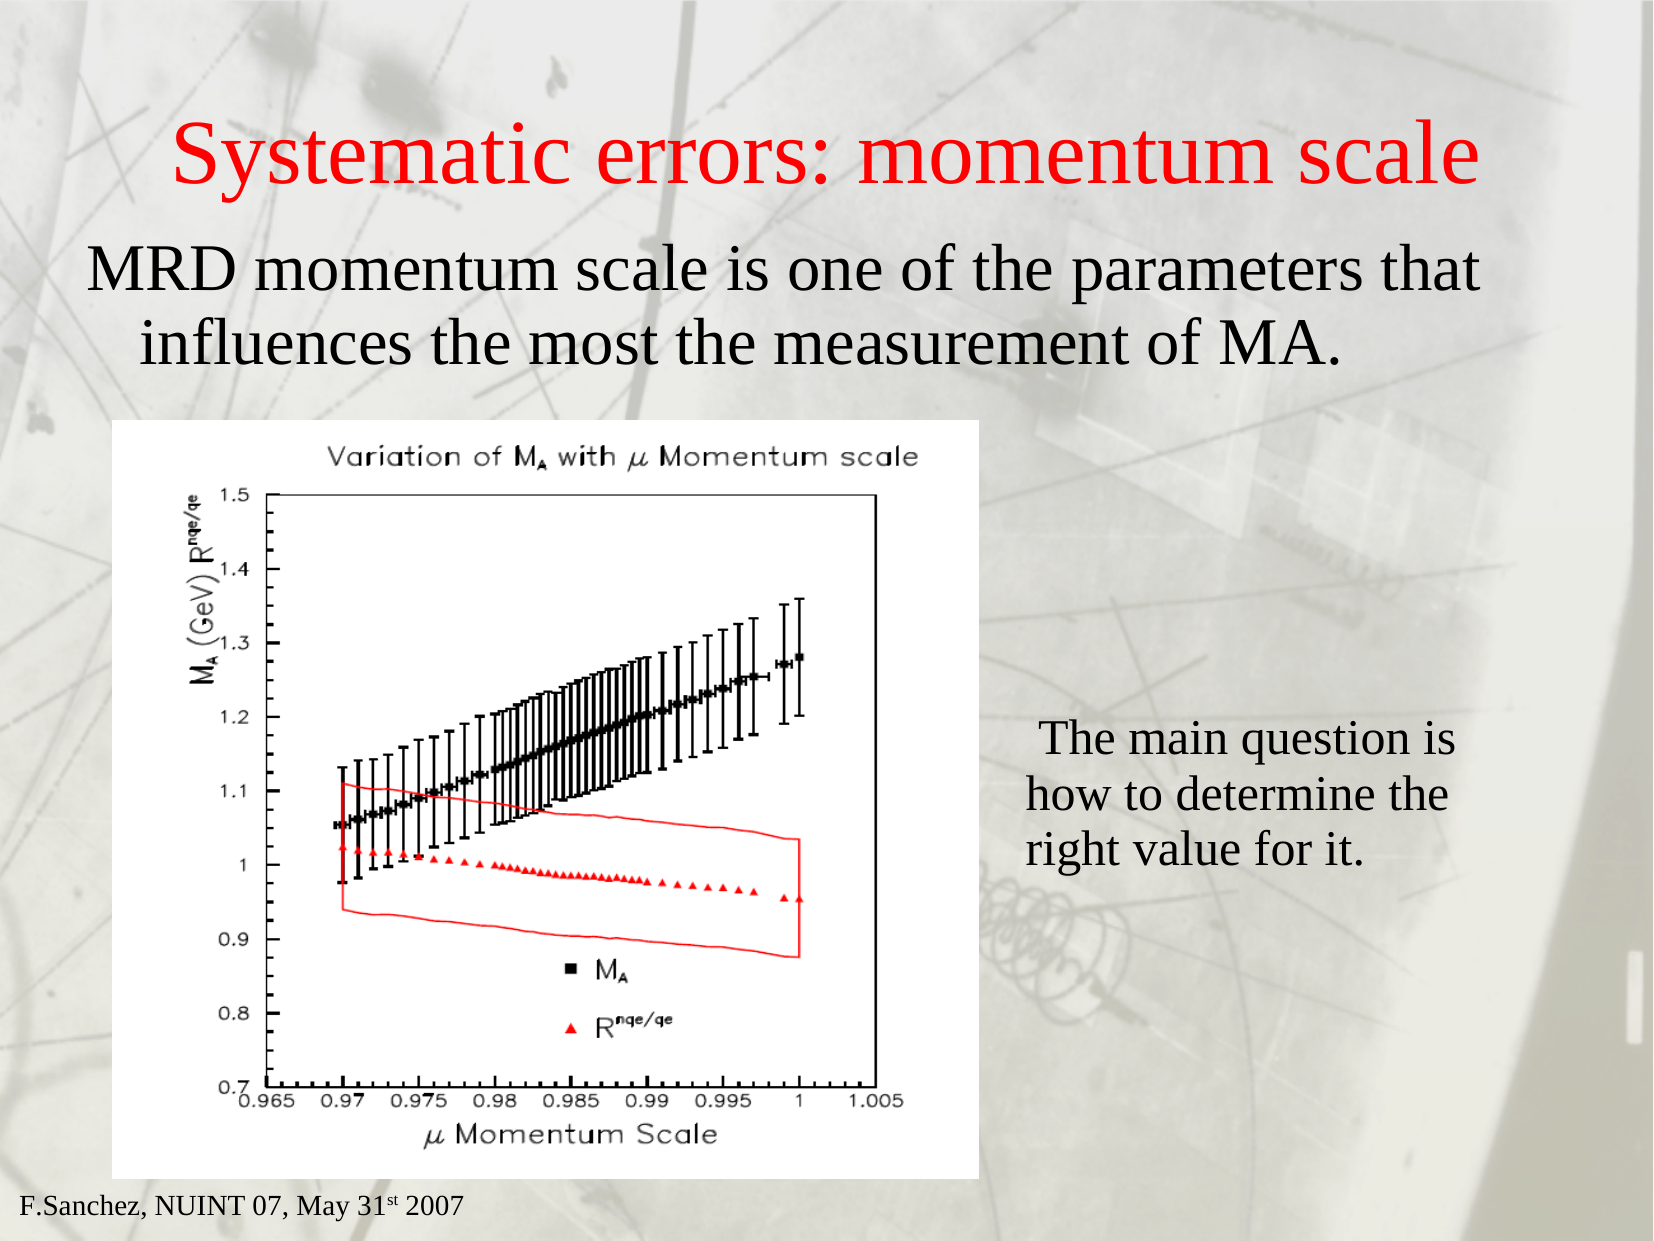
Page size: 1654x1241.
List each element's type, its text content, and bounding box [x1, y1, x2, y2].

list MRD momentum scale is one of the parameters that influences the most the measurement of MA. [68, 230, 1557, 421]
title Systematic errors: momentum scale [82, 49, 1571, 257]
text_box The main question is how to determine the right value for it. [1025, 710, 1546, 880]
picture [0, 0, 1654, 1241]
